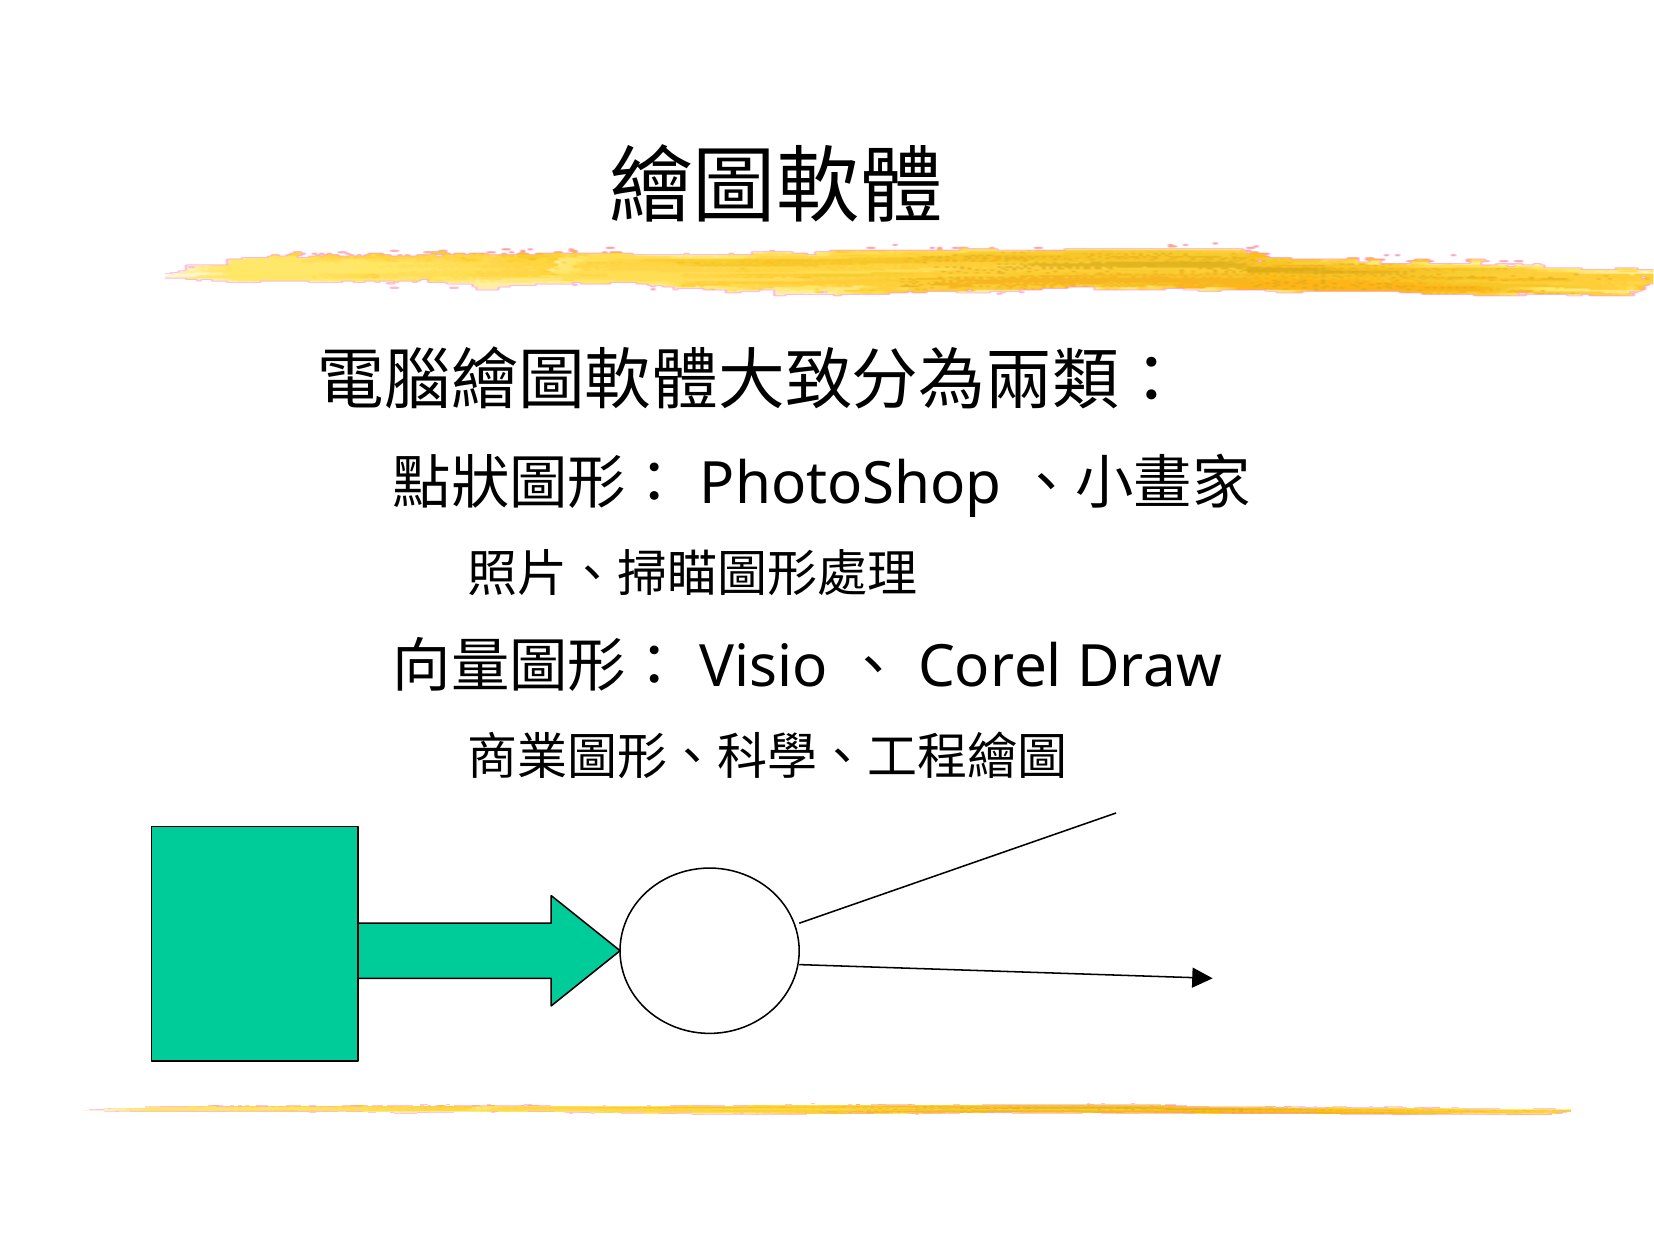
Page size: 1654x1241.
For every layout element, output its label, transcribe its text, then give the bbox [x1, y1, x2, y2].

list 電腦繪圖軟體大致分為兩類： 點狀圖形：PhotoShop、小畫家 照片、掃瞄圖形處理 向量圖形：Visio、Corel Draw 商業圖形、科學、工程繪圖 [303, 316, 1434, 772]
title 繪圖軟體 [73, 41, 1479, 249]
picture [165, 237, 1654, 308]
text_box [620, 868, 800, 1034]
picture [82, 1102, 1571, 1117]
